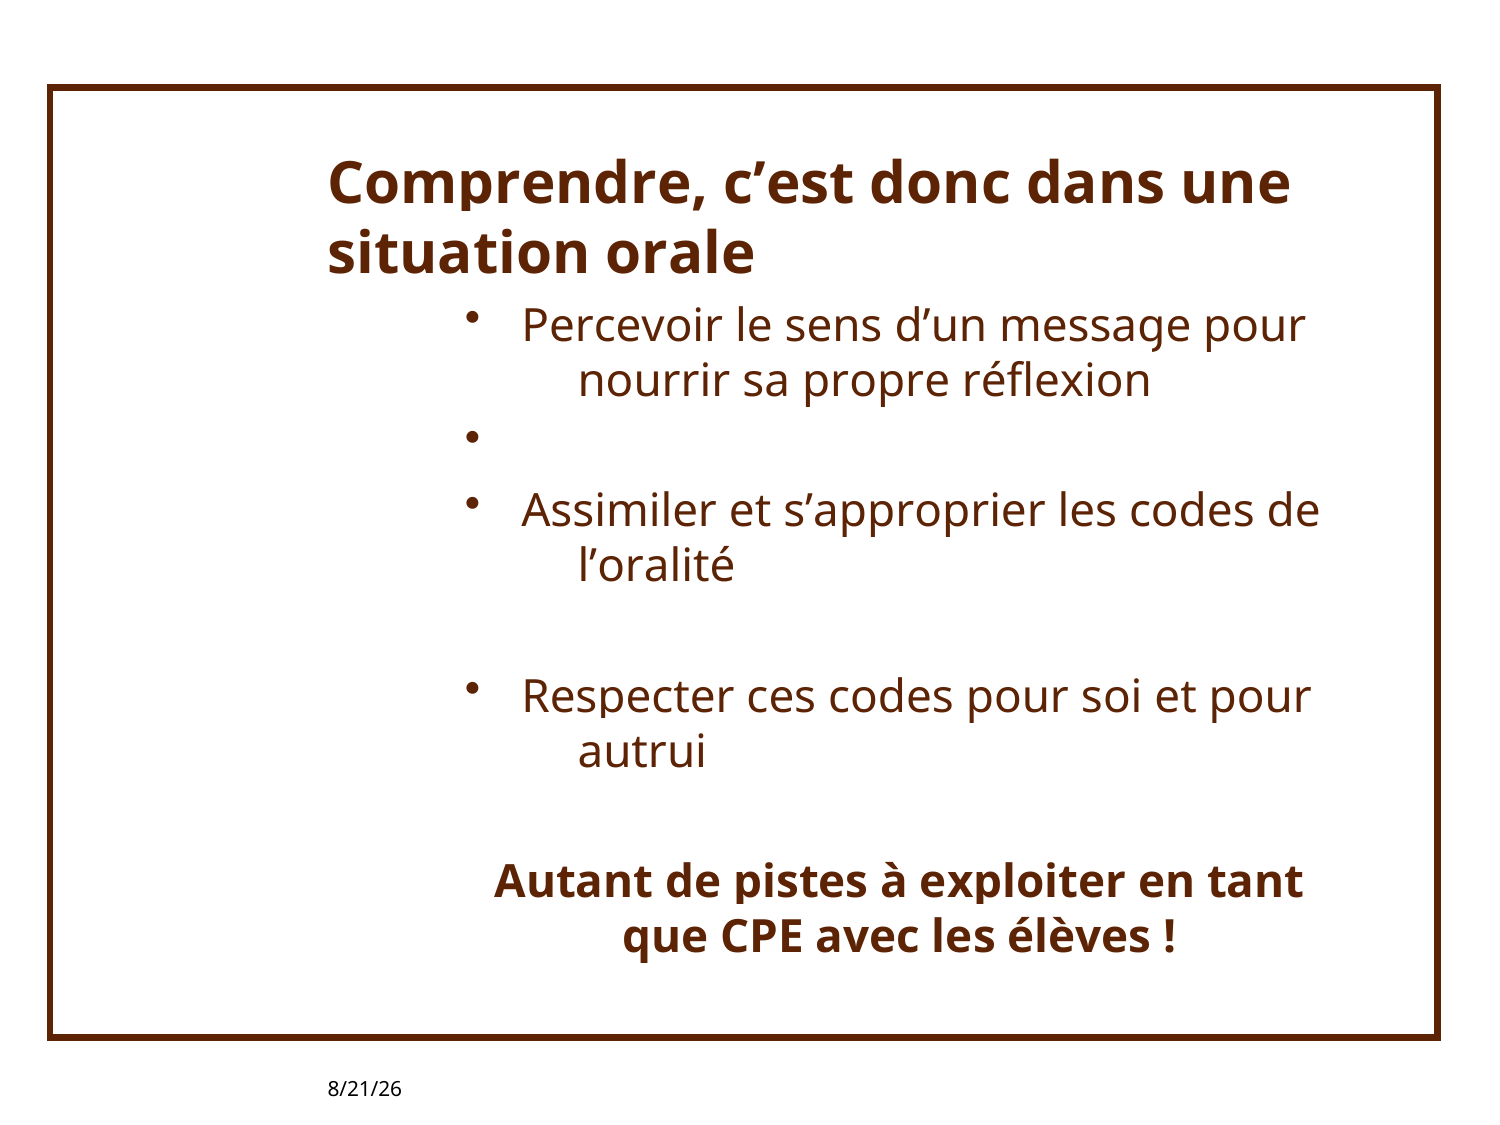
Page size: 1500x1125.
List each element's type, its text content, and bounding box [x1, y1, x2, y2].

text_box 4/14/2021 [312, 1052, 574, 1125]
list Percevoir le sens d’un message pour nourrir sa propre réflexion Assimiler et s’approprier les codes de l’oralité Respecter ces codes pour soi et pour autrui Autant de pistes à exploiter en tant que CPE avec les élèves ! [449, 287, 1350, 975]
title Comprendre, c’est donc dans une situation orale [312, 137, 1351, 250]
